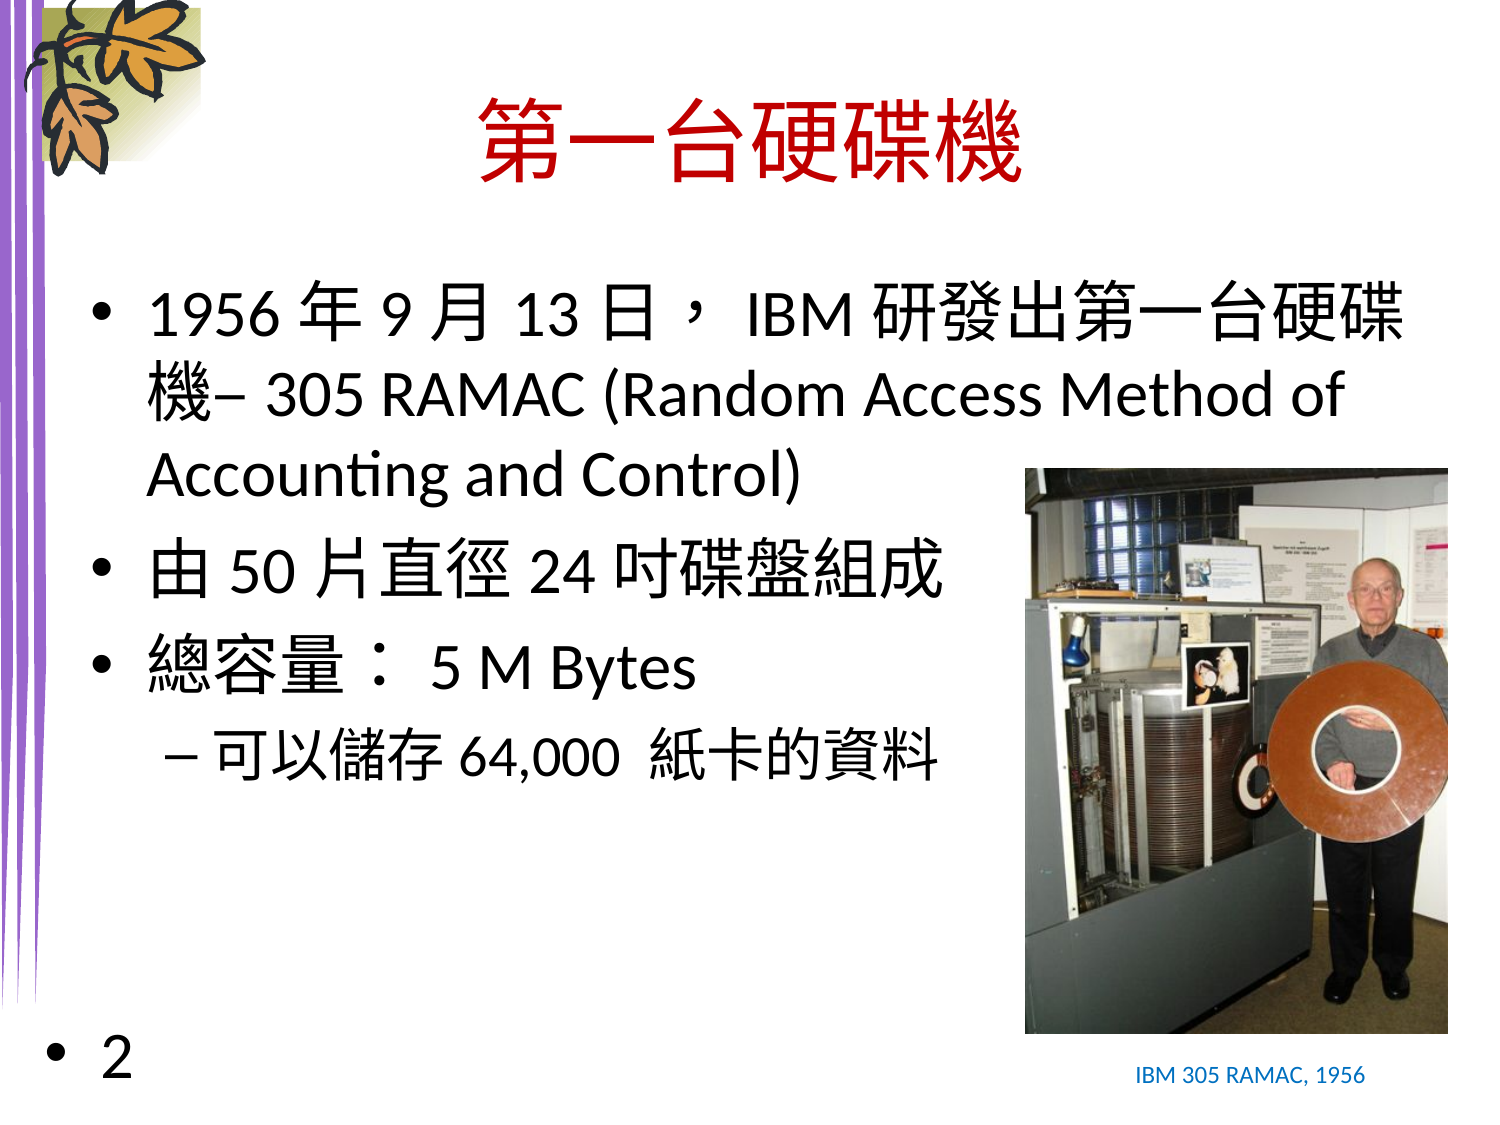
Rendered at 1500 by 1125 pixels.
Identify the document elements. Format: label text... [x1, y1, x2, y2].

picture [1025, 468, 1448, 1034]
text_box IBM 305 RAMAC, 1956 [1120, 1050, 1382, 1097]
list 1956年9月13日，IBM研發出第一台硬碟機–305 RAMAC (Random Access Method of Accounting and Control) 由50片直徑24吋碟盤組成 總容量：5 M Bytes 可以儲存64,000 紙卡的資料 [75, 262, 1426, 1006]
title 第一台硬碟機 [75, 45, 1426, 233]
